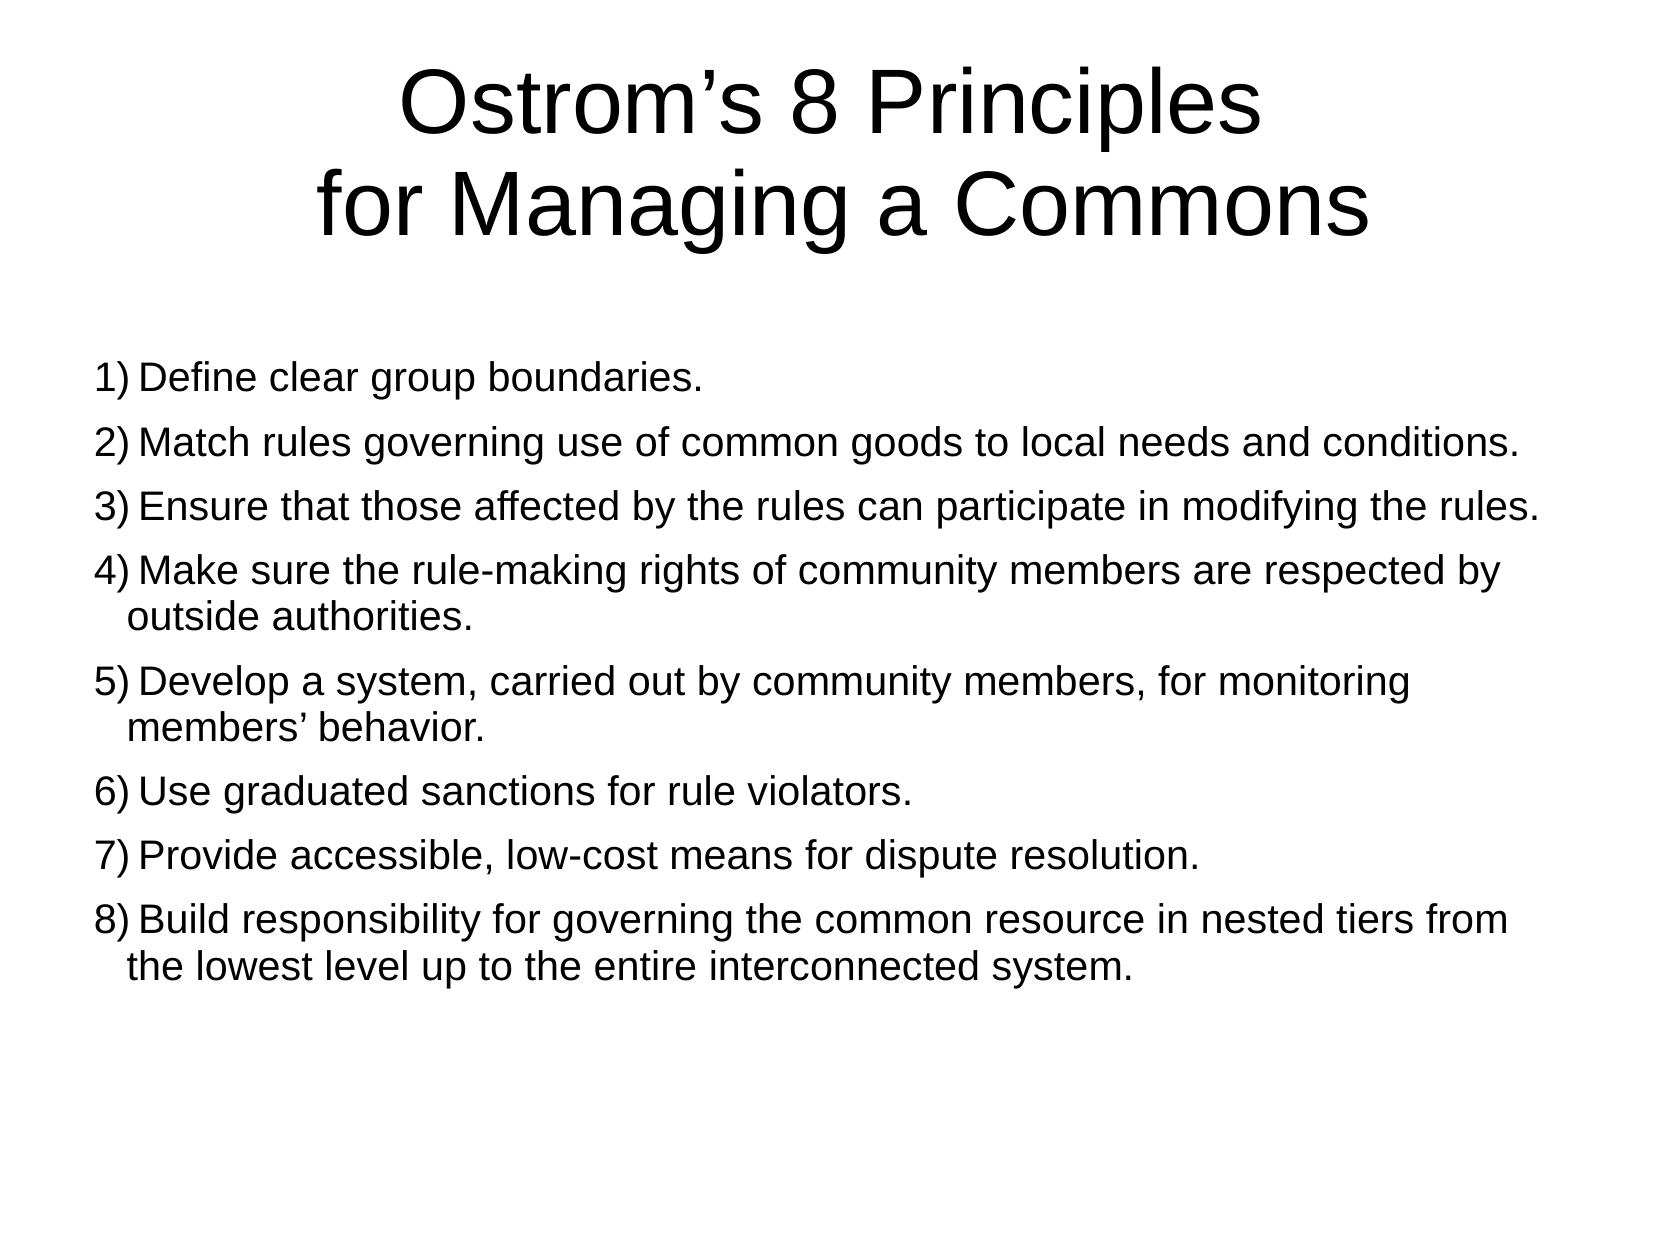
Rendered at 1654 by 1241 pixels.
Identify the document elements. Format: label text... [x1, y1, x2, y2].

list Define clear group boundaries. Match rules governing use of common goods to local needs and conditions. Ensure that those affected by the rules can participate in modifying the rules. Make sure the rule-making rights of community members are respected by outside authorities. Develop a system, carried out by community members, for monitoring members’ behavior. Use graduated sanctions for rule violators. Provide accessible, low-cost means for dispute resolution. Build responsibility for governing the common resource in nested tiers from the lowest level up to the entire interconnected system. [82, 290, 1571, 1010]
title Ostrom’s 8 Principles for Managing a Commons [82, 49, 1571, 257]
